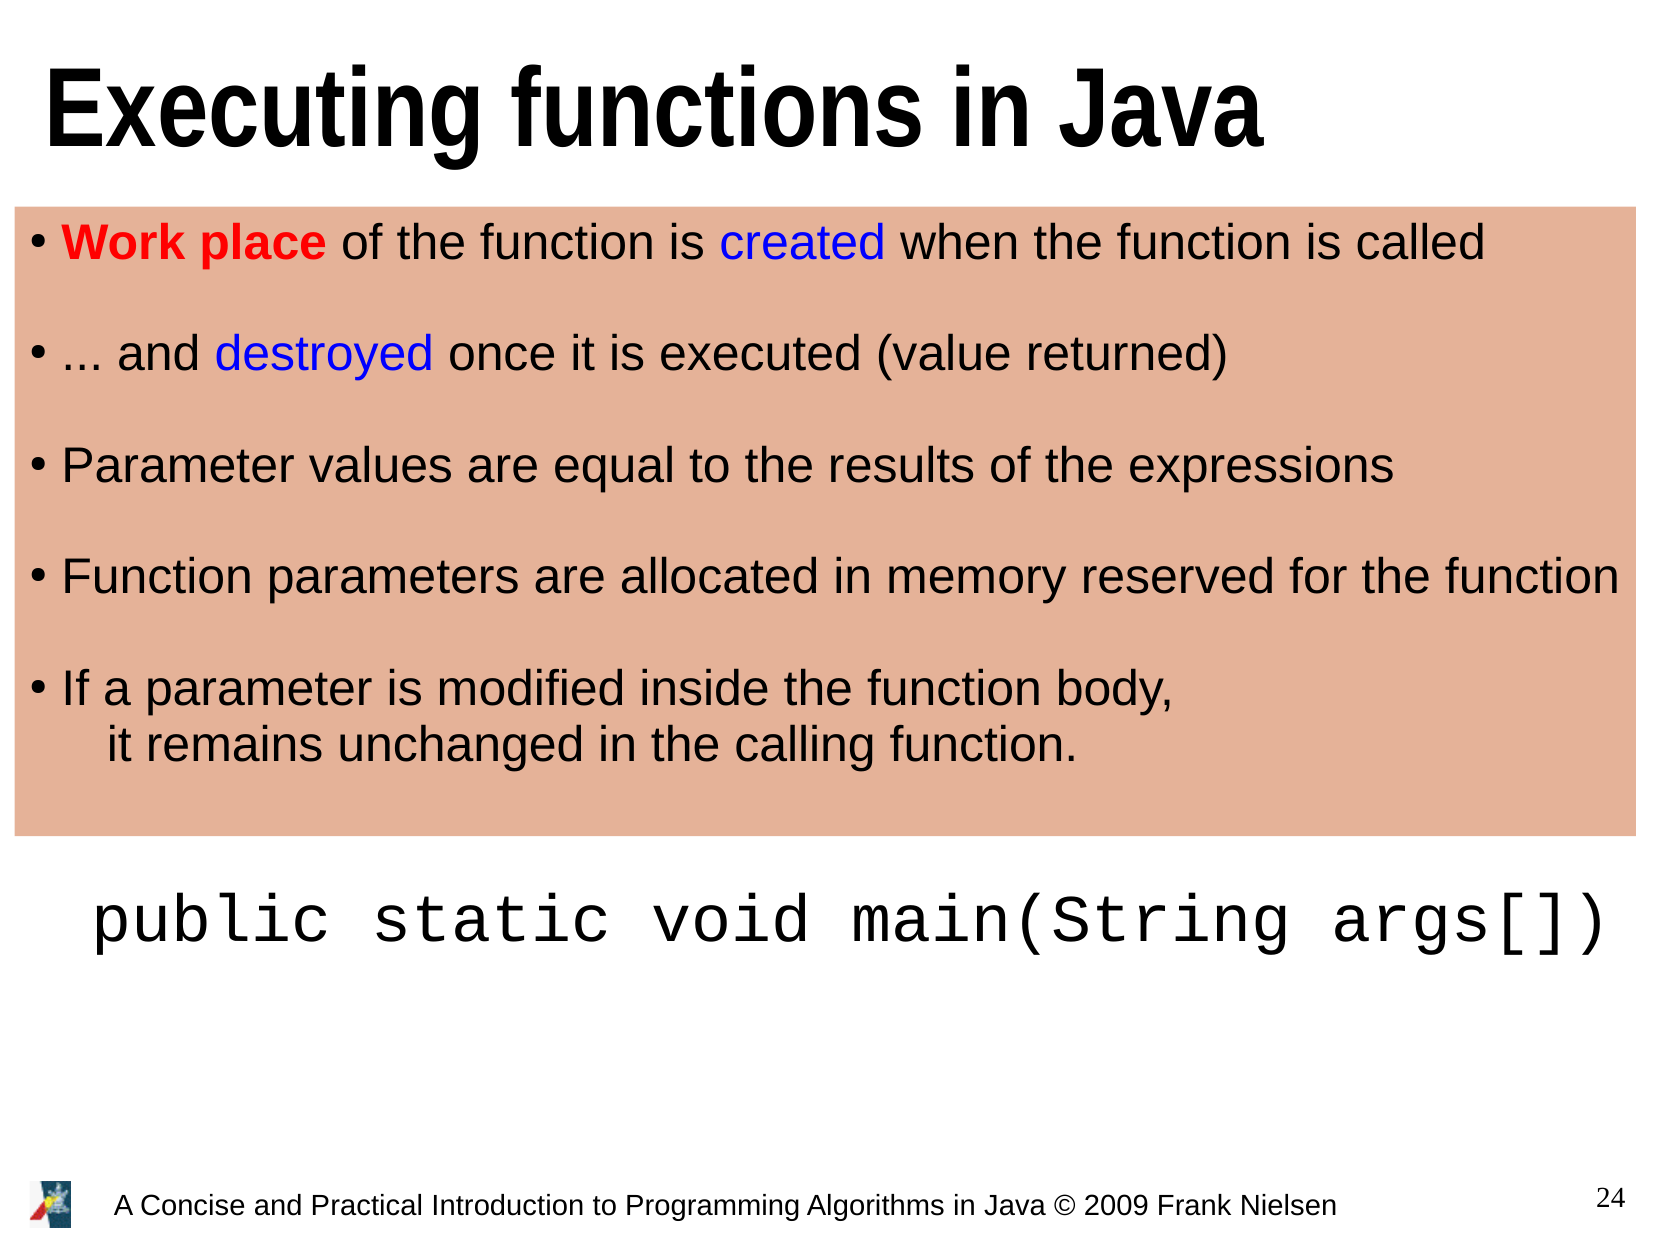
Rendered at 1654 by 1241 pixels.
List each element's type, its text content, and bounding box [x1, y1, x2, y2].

text_box public static void main(String args[]) [76, 878, 1627, 969]
text_box Work place of the function is created when the function is called ... and destroyed once it is executed (value returned) Parameter values are equal to the results of the expressions Function parameters are allocated in memory reserved for the function If a parameter is modified inside the function body, it remains unchanged in the calling function. [14, 206, 1636, 837]
text_box Executing functions in Java [29, 33, 1279, 178]
picture [29, 1181, 71, 1228]
